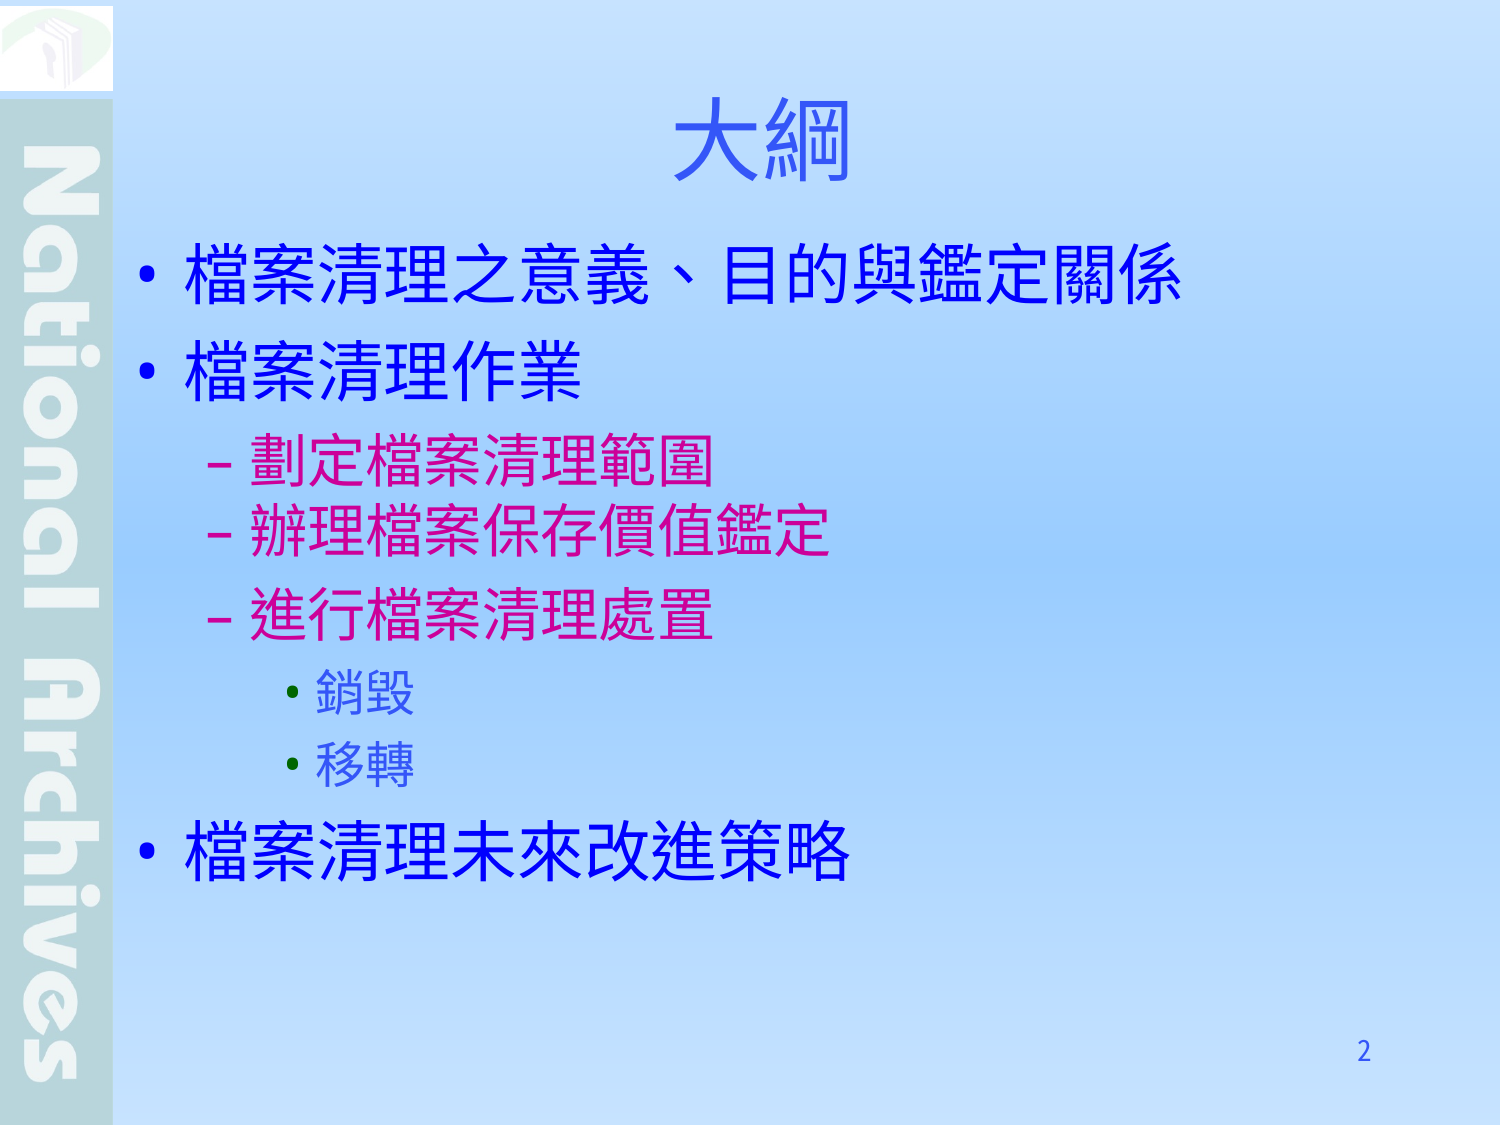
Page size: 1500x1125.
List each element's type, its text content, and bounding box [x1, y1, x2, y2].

text_box <編號> [1074, 1053, 1388, 1101]
title 大綱 [125, 37, 1401, 238]
picture [0, 99, 113, 1125]
picture [0, 6, 113, 91]
list 檔案清理之意義、目的與鑑定關係 檔案清理作業 劃定檔案清理範圍 辦理檔案保存價值鑑定 進行檔案清理處置 銷毀 移轉 檔案清理未來改進策略 [112, 224, 1388, 1053]
